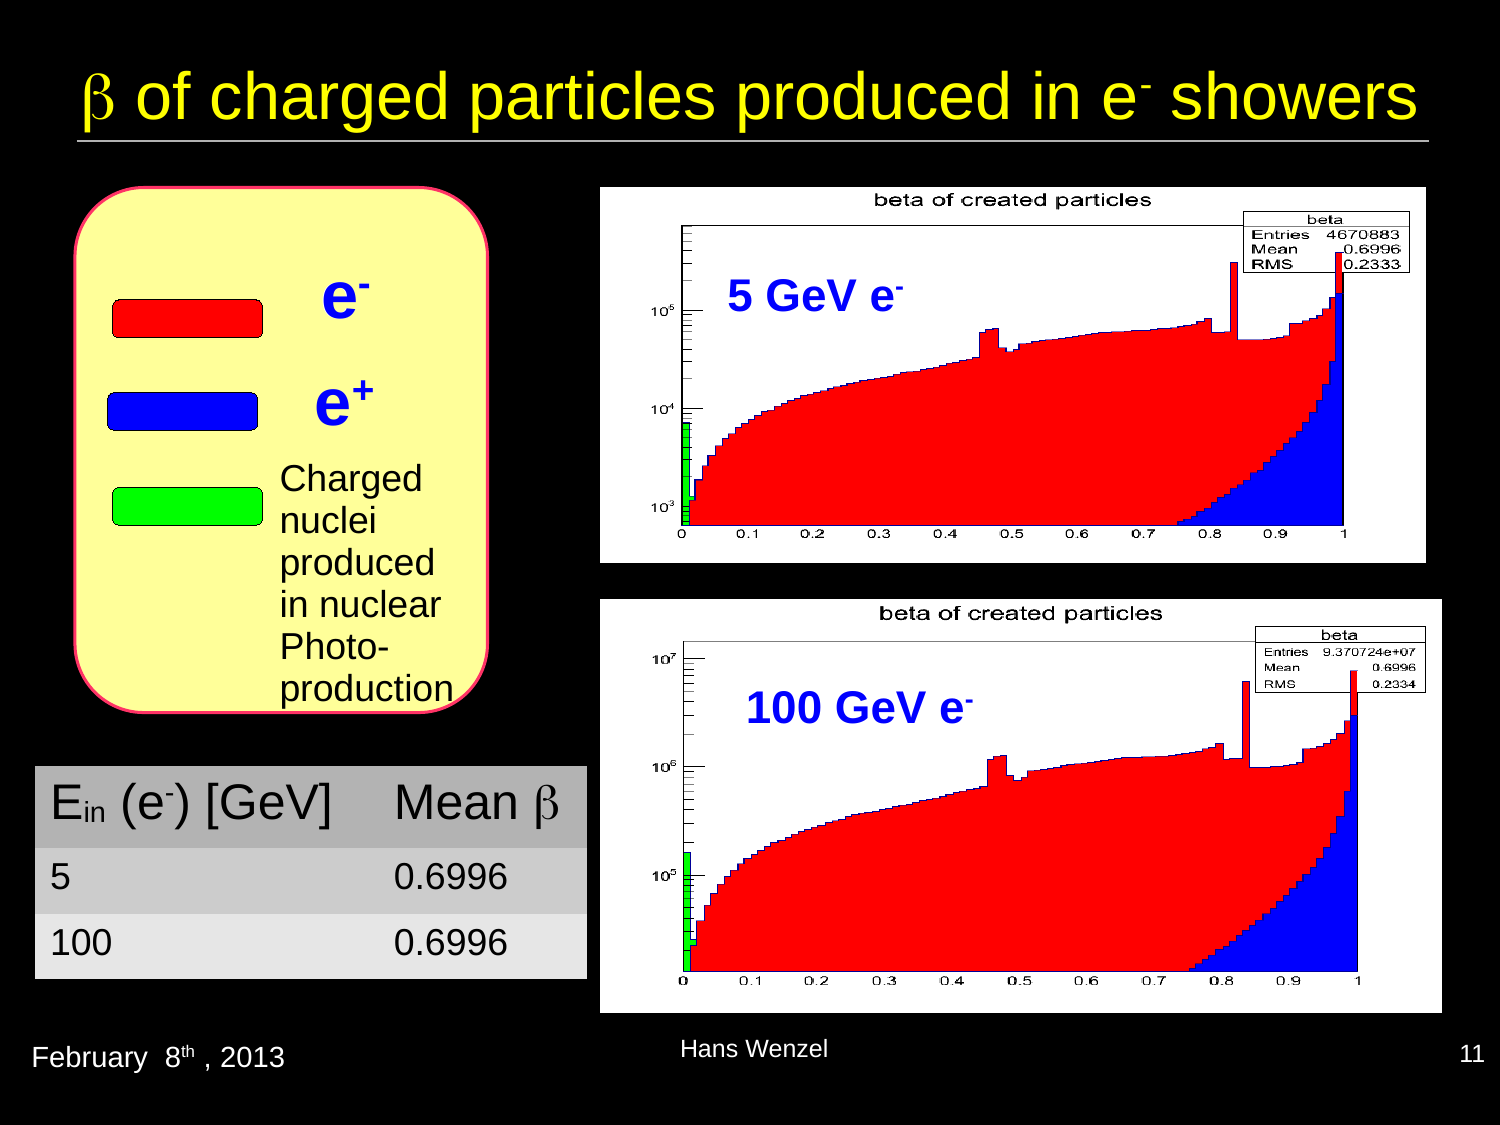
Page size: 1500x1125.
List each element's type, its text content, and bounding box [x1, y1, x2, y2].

picture [600, 187, 1426, 563]
table_cell 5 [35, 848, 379, 914]
text_box e- [306, 250, 408, 344]
title b of charged particles produced in e- showers [75, 0, 1426, 188]
table_cell 0.6996 [379, 848, 587, 914]
table_cell 0.6996 [379, 914, 587, 979]
table_cell 100 [35, 914, 379, 979]
picture [600, 599, 1442, 1013]
text_box 100 GeV e- [731, 675, 989, 743]
text_box 5 GeV e- [712, 262, 919, 331]
text_box [74, 187, 488, 713]
text_box e+ [300, 357, 402, 450]
text_box Charged nuclei produced in nuclear Photo- production [264, 450, 470, 717]
table_header Ein (e-) [GeV] [35, 766, 379, 848]
table_header Mean b [379, 766, 587, 848]
